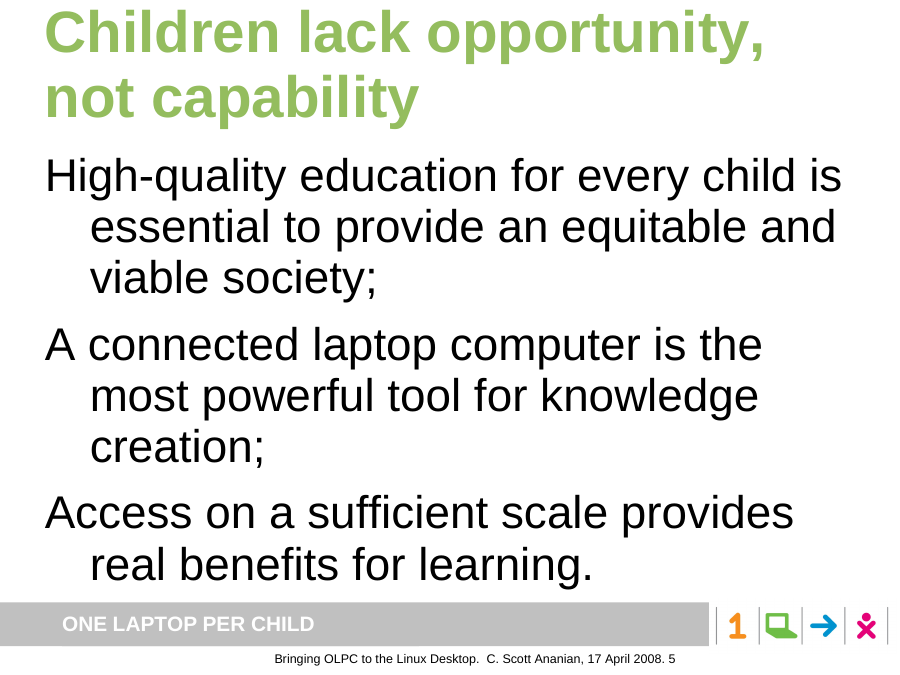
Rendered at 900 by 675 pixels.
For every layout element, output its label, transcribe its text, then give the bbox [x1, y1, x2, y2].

list High-quality education for every child is essential to provide an equitable and viable society; A connected laptop computer is the most powerful tool for knowledge creation; Access on a sufficient scale provides real benefits for learning. [44, 149, 855, 591]
picture [709, 598, 897, 654]
title Children lack opportunity, not capability [44, 0, 855, 131]
